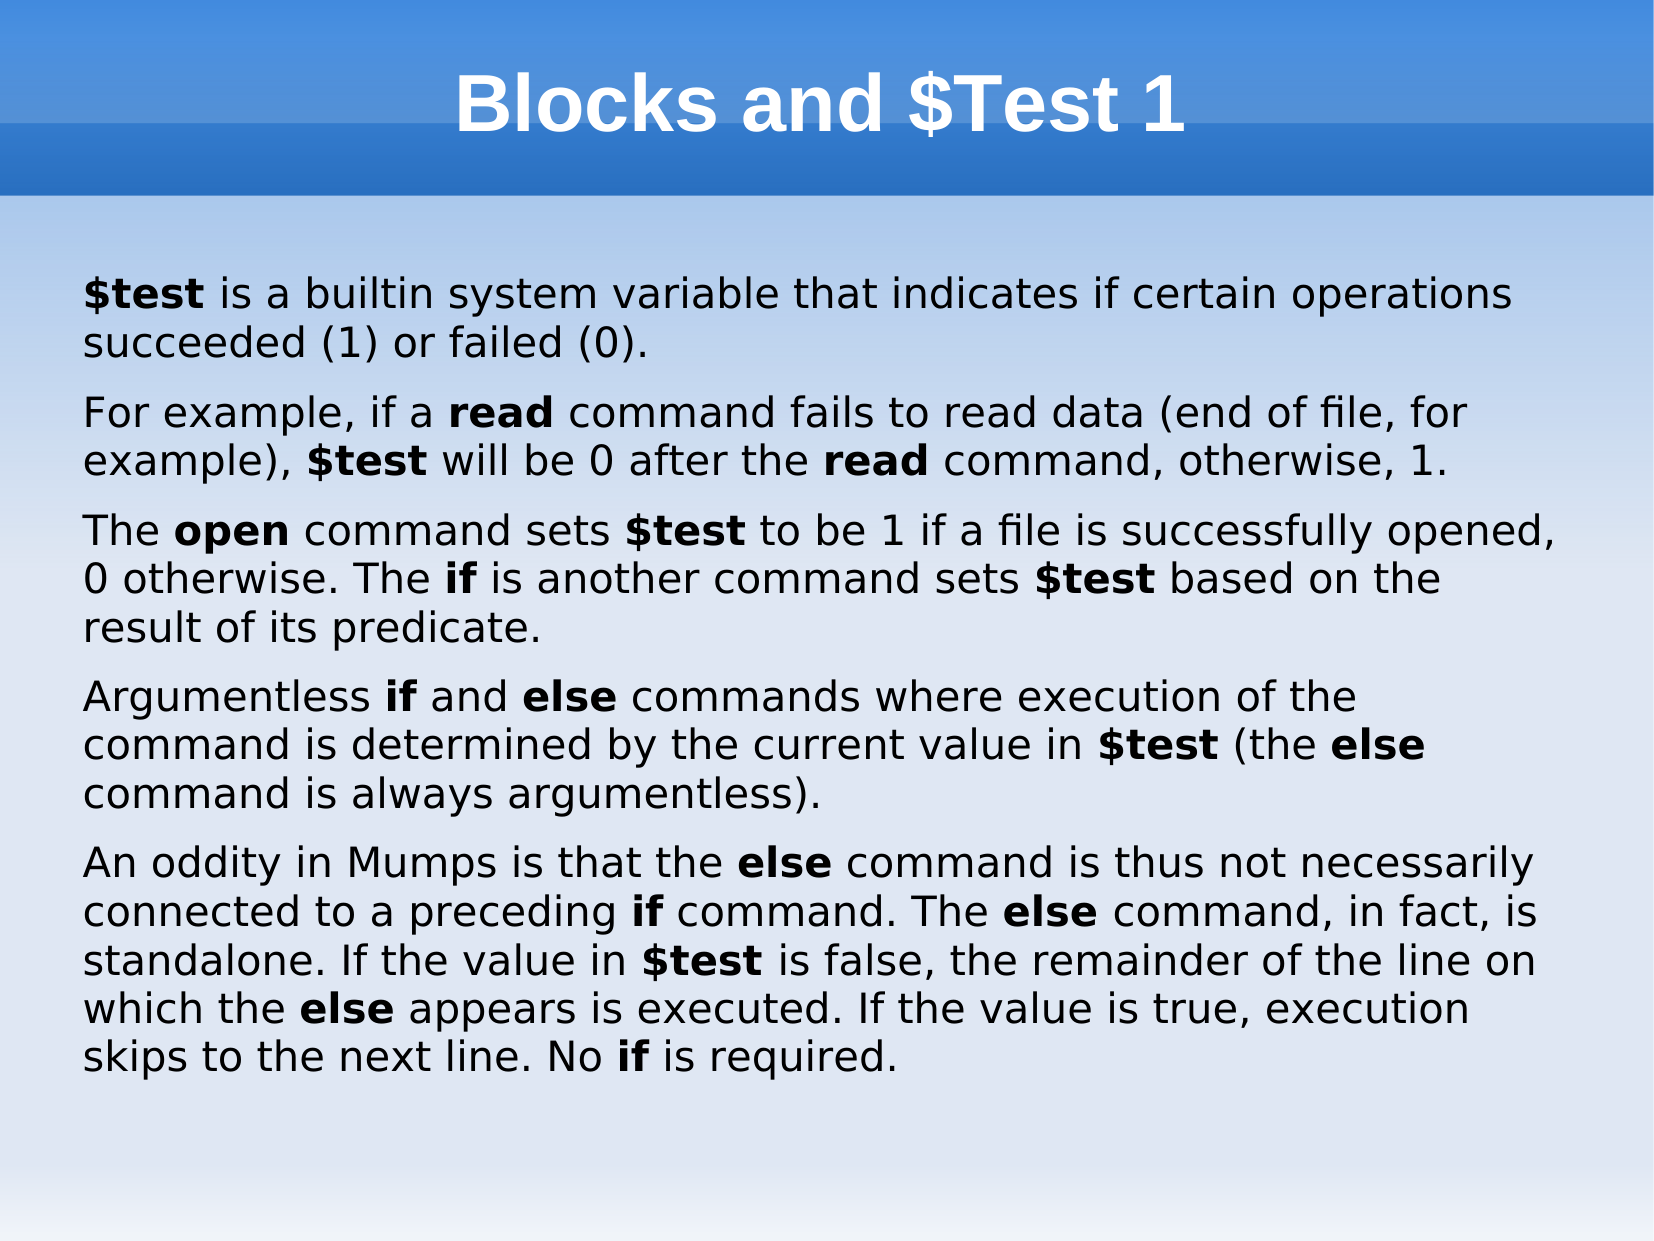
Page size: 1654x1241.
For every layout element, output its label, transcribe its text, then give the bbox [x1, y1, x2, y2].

subtitle $test is a builtin system variable that indicates if certain operations succeeded (1) or failed (0). For example, if a read command fails to read data (end of file, for example), $test will be 0 after the read command, otherwise, 1. The open command sets $test to be 1 if a file is successfully opened, 0 otherwise. The if is another command sets $test based on the result of its predicate. Argumentless if and else commands where execution of the command is determined by the current value in $test (the else command is always argumentless). An oddity in Mumps is that the else command is thus not necessarily connected to a preceding if command. The else command, in fact, is standalone. If the value in $test is false, the remainder of the line on which the else appears is executed. If the value is true, execution skips to the next line. No if is required. [82, 210, 1571, 1142]
picture [0, 0, 1654, 1241]
title Blocks and $Test 1 [76, 0, 1565, 208]
